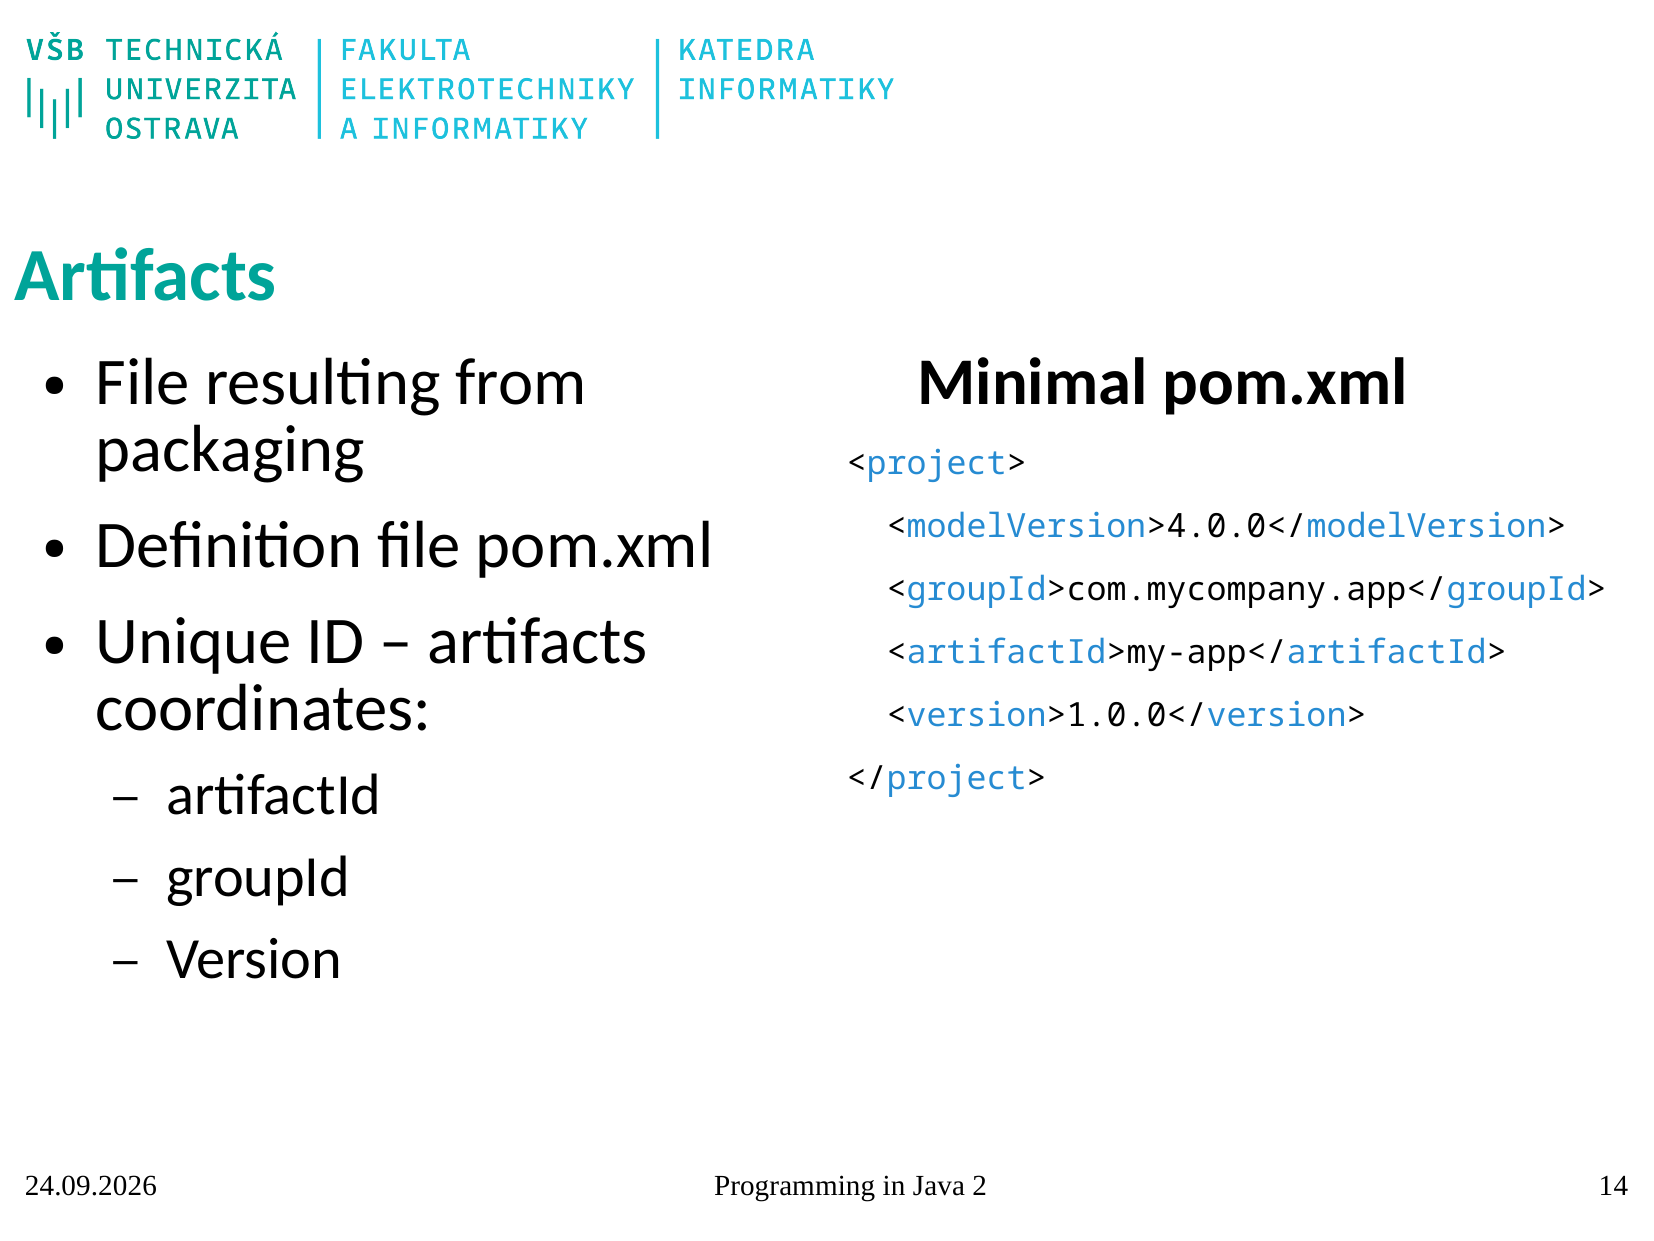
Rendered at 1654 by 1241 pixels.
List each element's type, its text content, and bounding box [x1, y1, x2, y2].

list File resulting from packaging Definition file pom.xml Unique ID – artifacts coordinates: artifactId groupId Version [24, 354, 808, 1146]
picture [26, 31, 894, 139]
list Minimal pom.xml <project> <modelVersion>4.0.0</modelVersion> <groupId>com.mycompany.app</groupId> <artifactId>my-app</artifactId> <version>1.0.0</version> </project> [846, 354, 1630, 1146]
title Artifacts [14, 165, 1619, 319]
